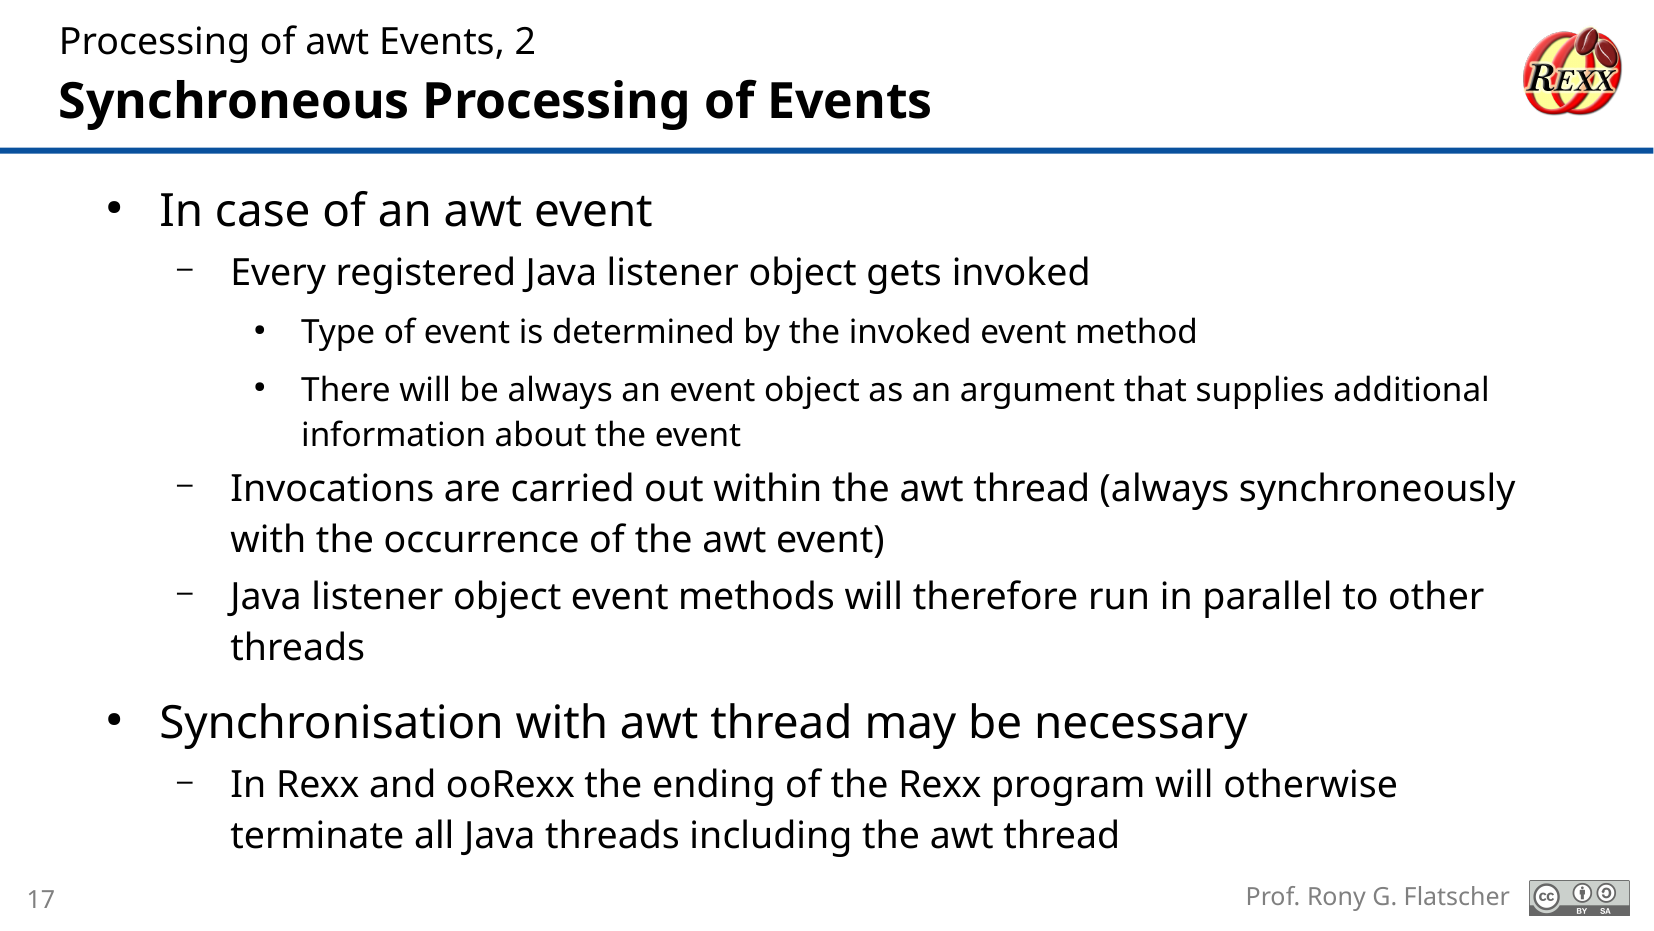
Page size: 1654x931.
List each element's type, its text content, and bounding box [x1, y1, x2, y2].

title Processing of awt Events, 2 Synchroneous Processing of Events [0, 0, 1625, 148]
list In case of an awt event Every registered Java listener object gets invoked Type of event is determined by the invoked event method There will be always an event object as an argument that supplies additional information about the event Invocations are carried out within the awt thread (always synchroneously with the occurrence of the awt event) Java listener object event methods will therefore run in parallel to other threads Synchronisation with awt thread may be necessary In Rexx and ooRexx the ending of the Rexx program will otherwise terminate all Java threads including the awt thread [88, 177, 1577, 857]
